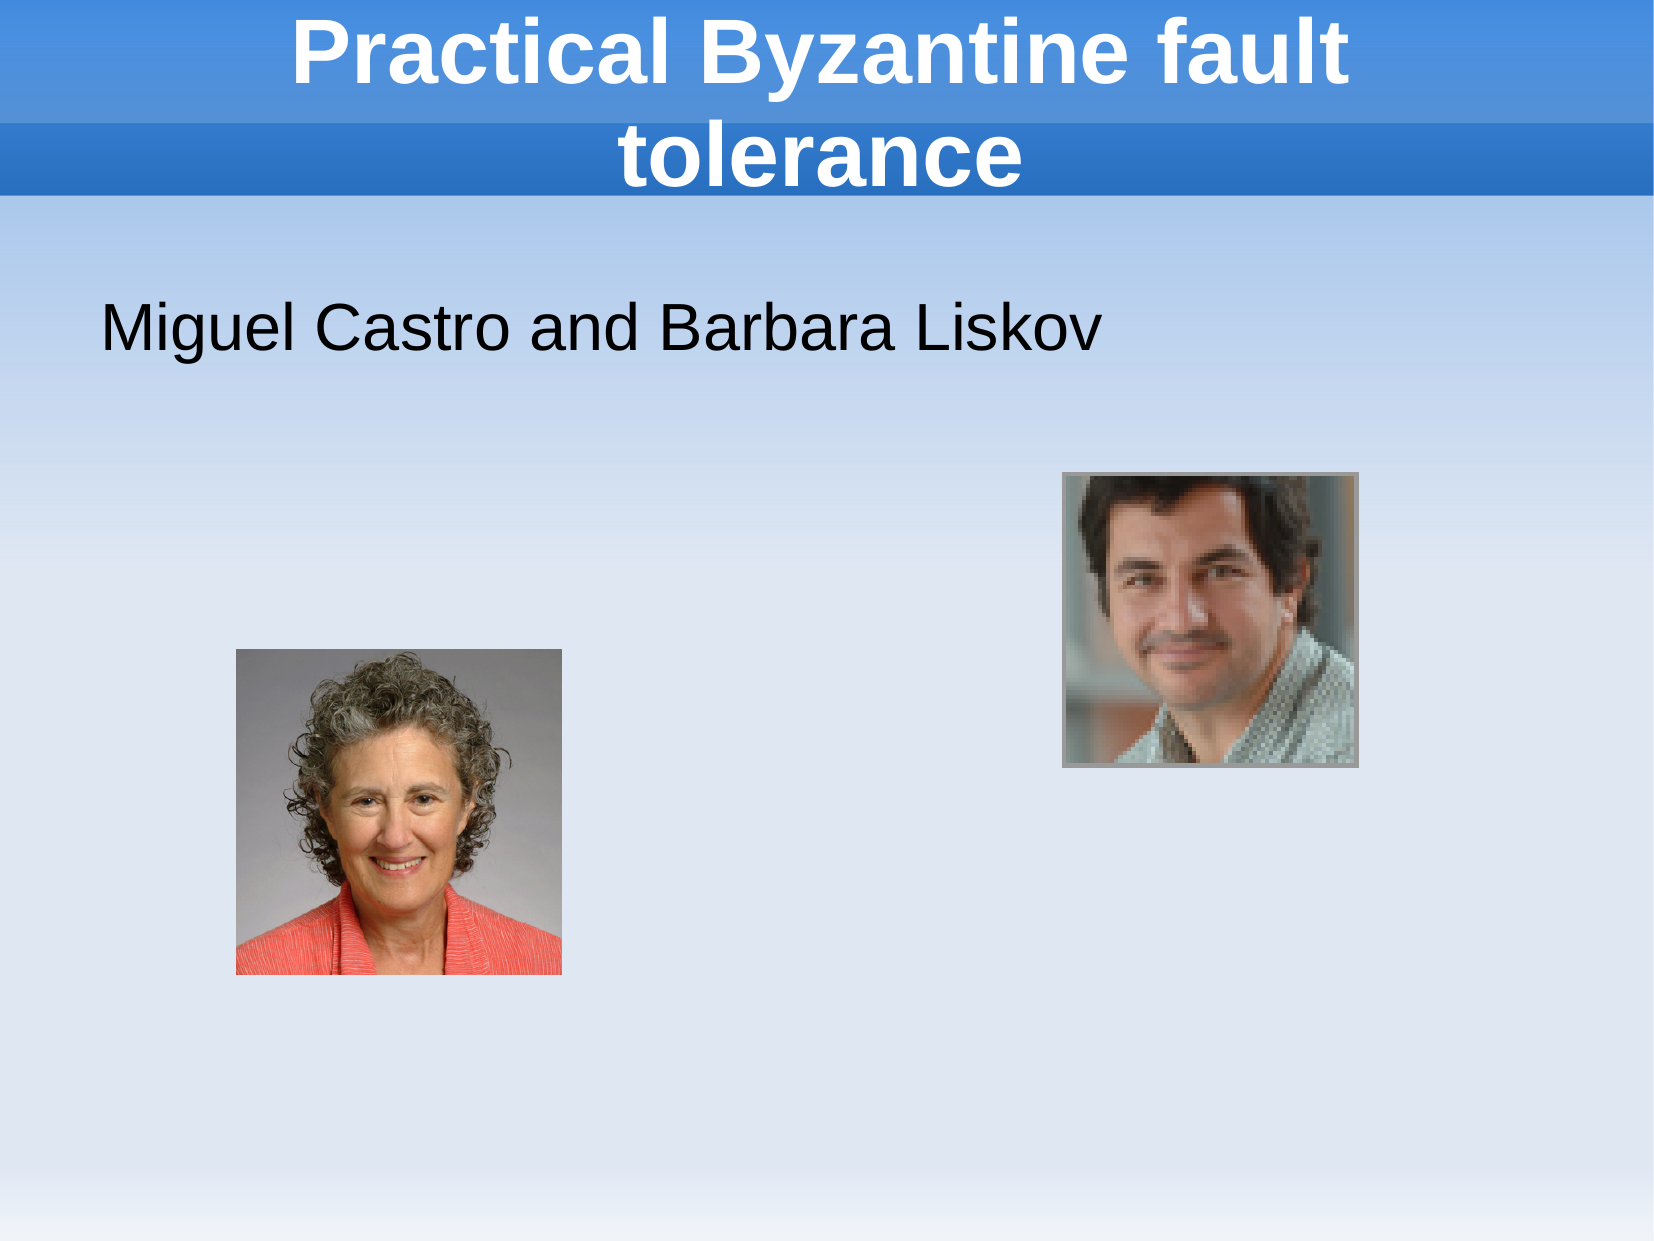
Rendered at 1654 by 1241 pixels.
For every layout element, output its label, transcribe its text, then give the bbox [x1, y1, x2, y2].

list Miguel Castro and Barbara Liskov [82, 290, 1571, 1094]
picture [0, 0, 1654, 1241]
title Practical Byzantine fault tolerance [76, 0, 1565, 243]
